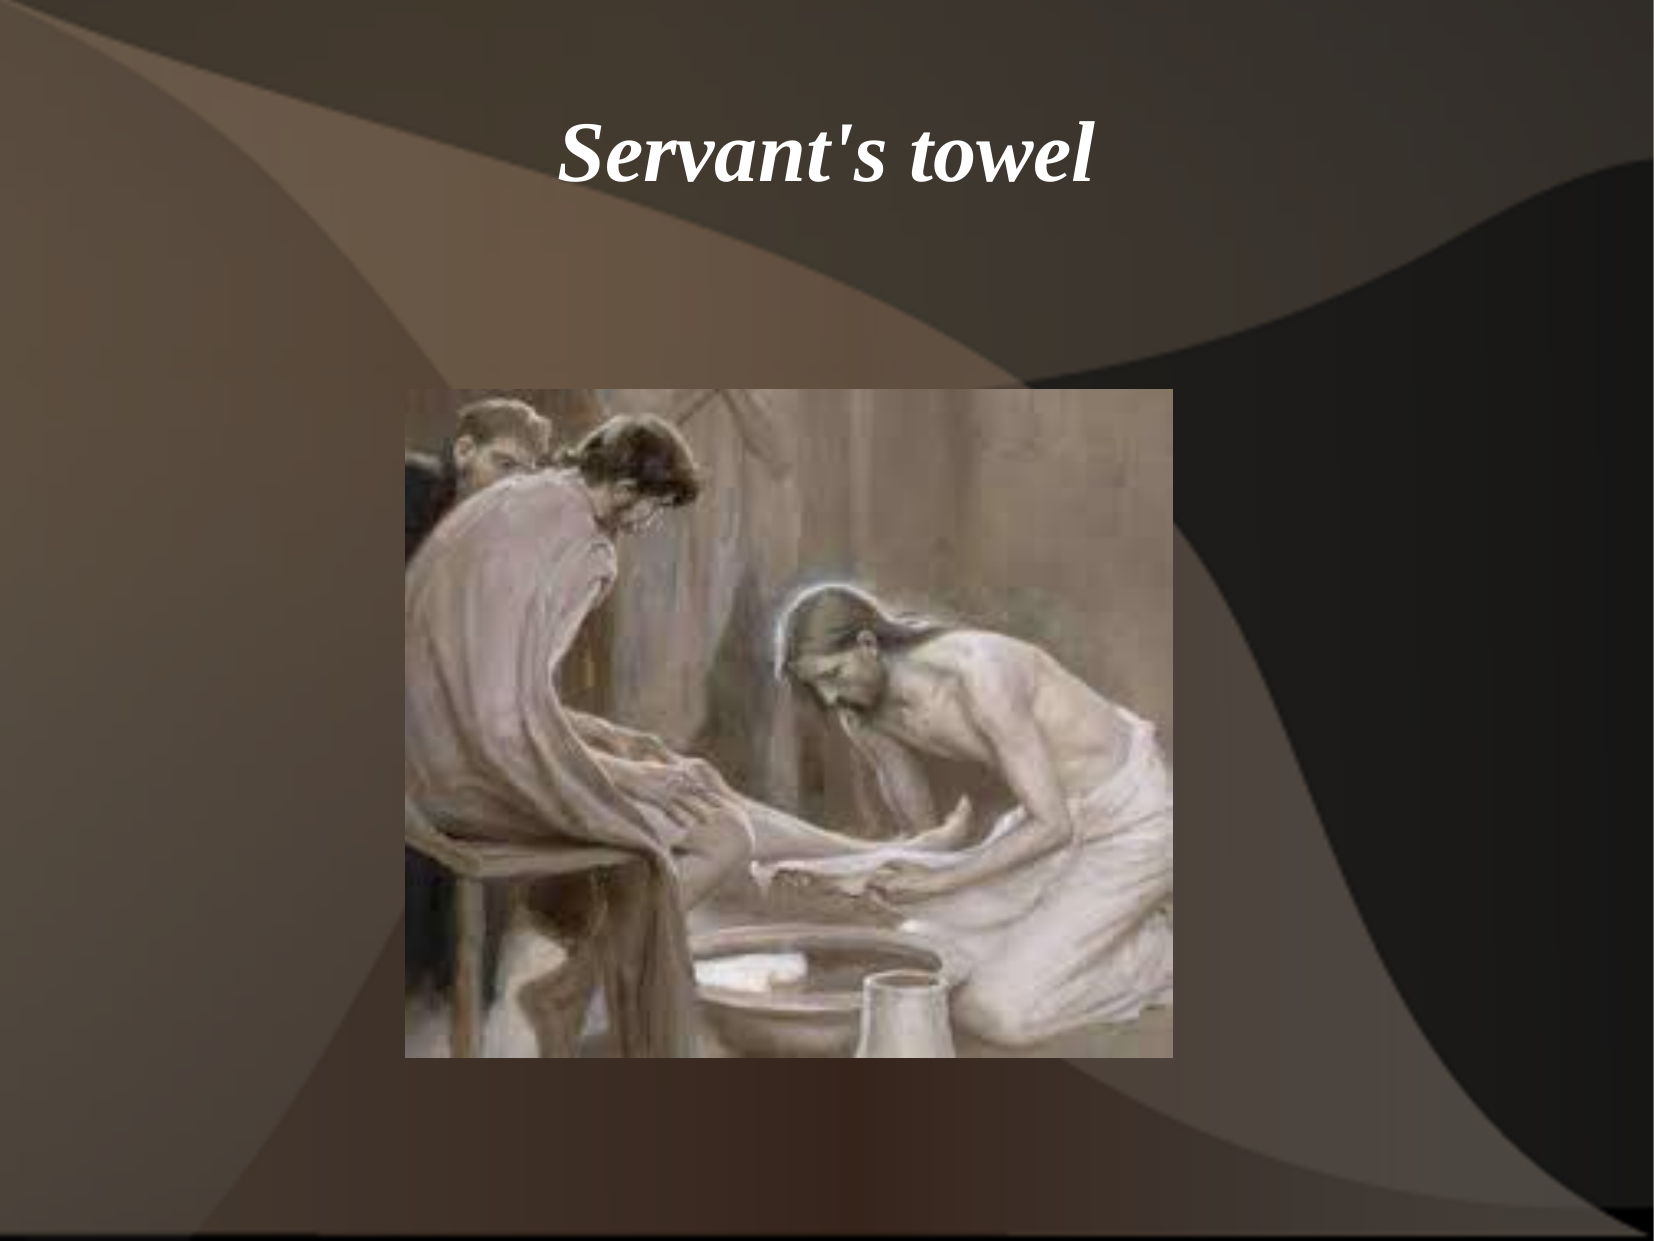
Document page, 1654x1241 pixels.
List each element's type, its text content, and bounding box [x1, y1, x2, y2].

title Servant's towel [82, 49, 1571, 257]
picture [0, 0, 1654, 1241]
